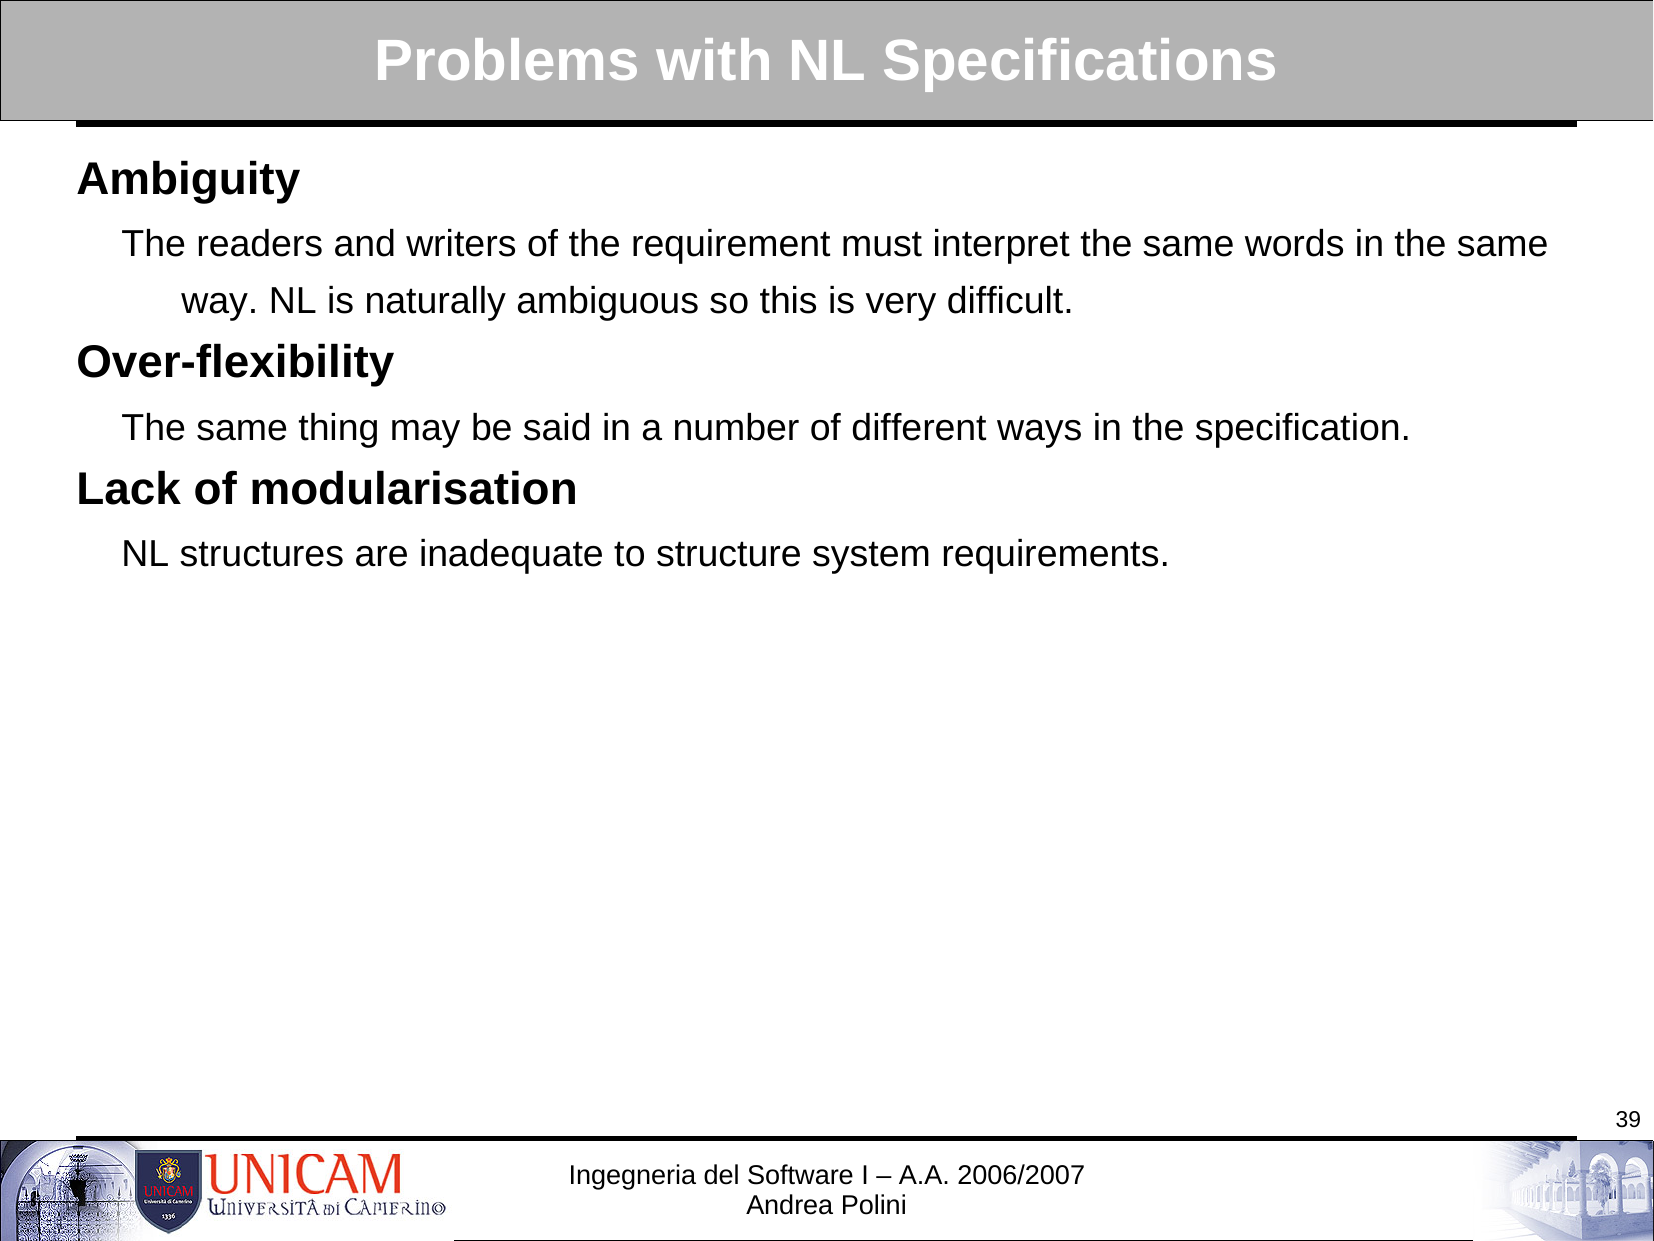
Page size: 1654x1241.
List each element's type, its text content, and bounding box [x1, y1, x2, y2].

list Ambiguity The readers and writers of the requirement must interpret the same words in the same way. NL is naturally ambiguous so this is very difficult. Over-flexibility The same thing may be said in a number of different ways in the specification. Lack of modularisation NL structures are inadequate to structure system requirements. [76, 152, 1577, 699]
title Problems with NL Specifications [0, 0, 1653, 121]
picture [1473, 1141, 1654, 1241]
picture [0, 1141, 454, 1241]
